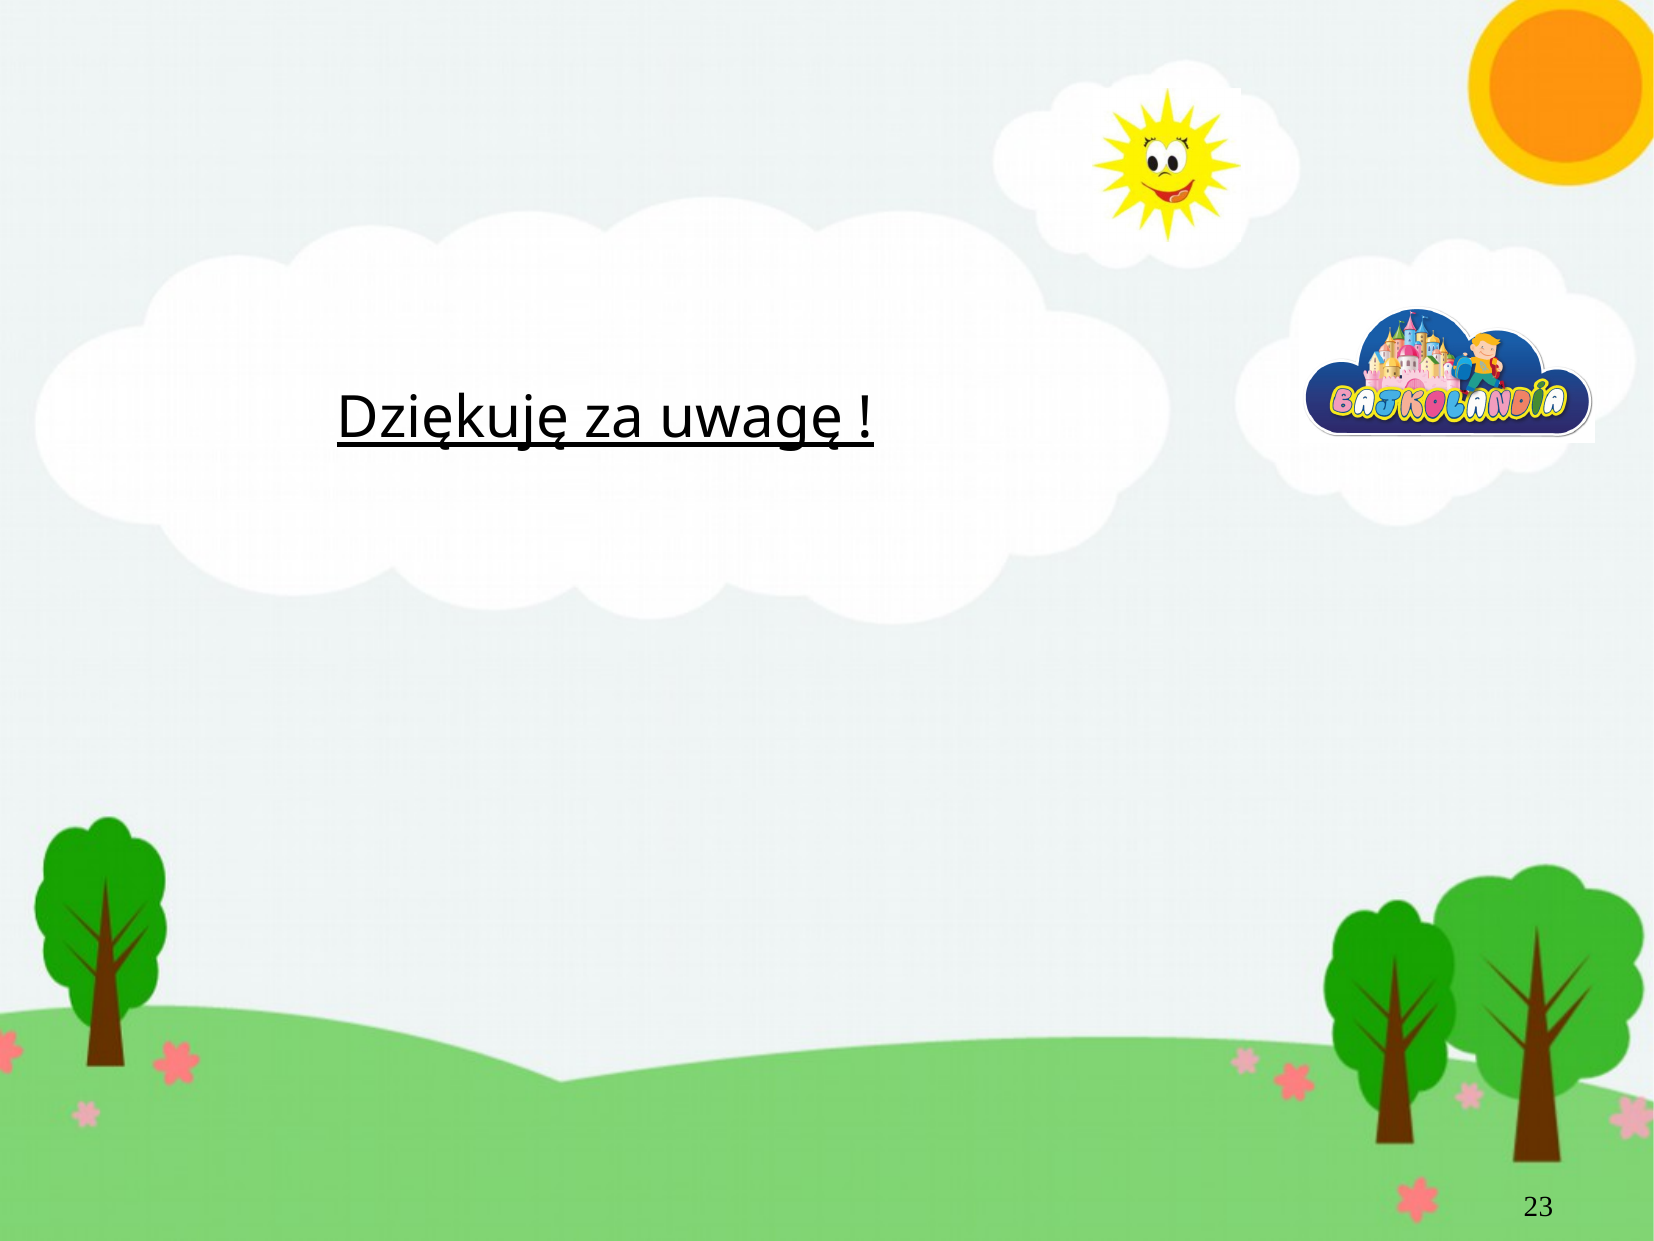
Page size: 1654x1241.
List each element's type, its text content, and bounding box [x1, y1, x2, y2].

title Dziękuję za uwagę ! [336, 267, 1654, 562]
picture [1092, 88, 1241, 243]
text_box [1523, 1187, 1630, 1235]
picture [1299, 300, 1595, 443]
